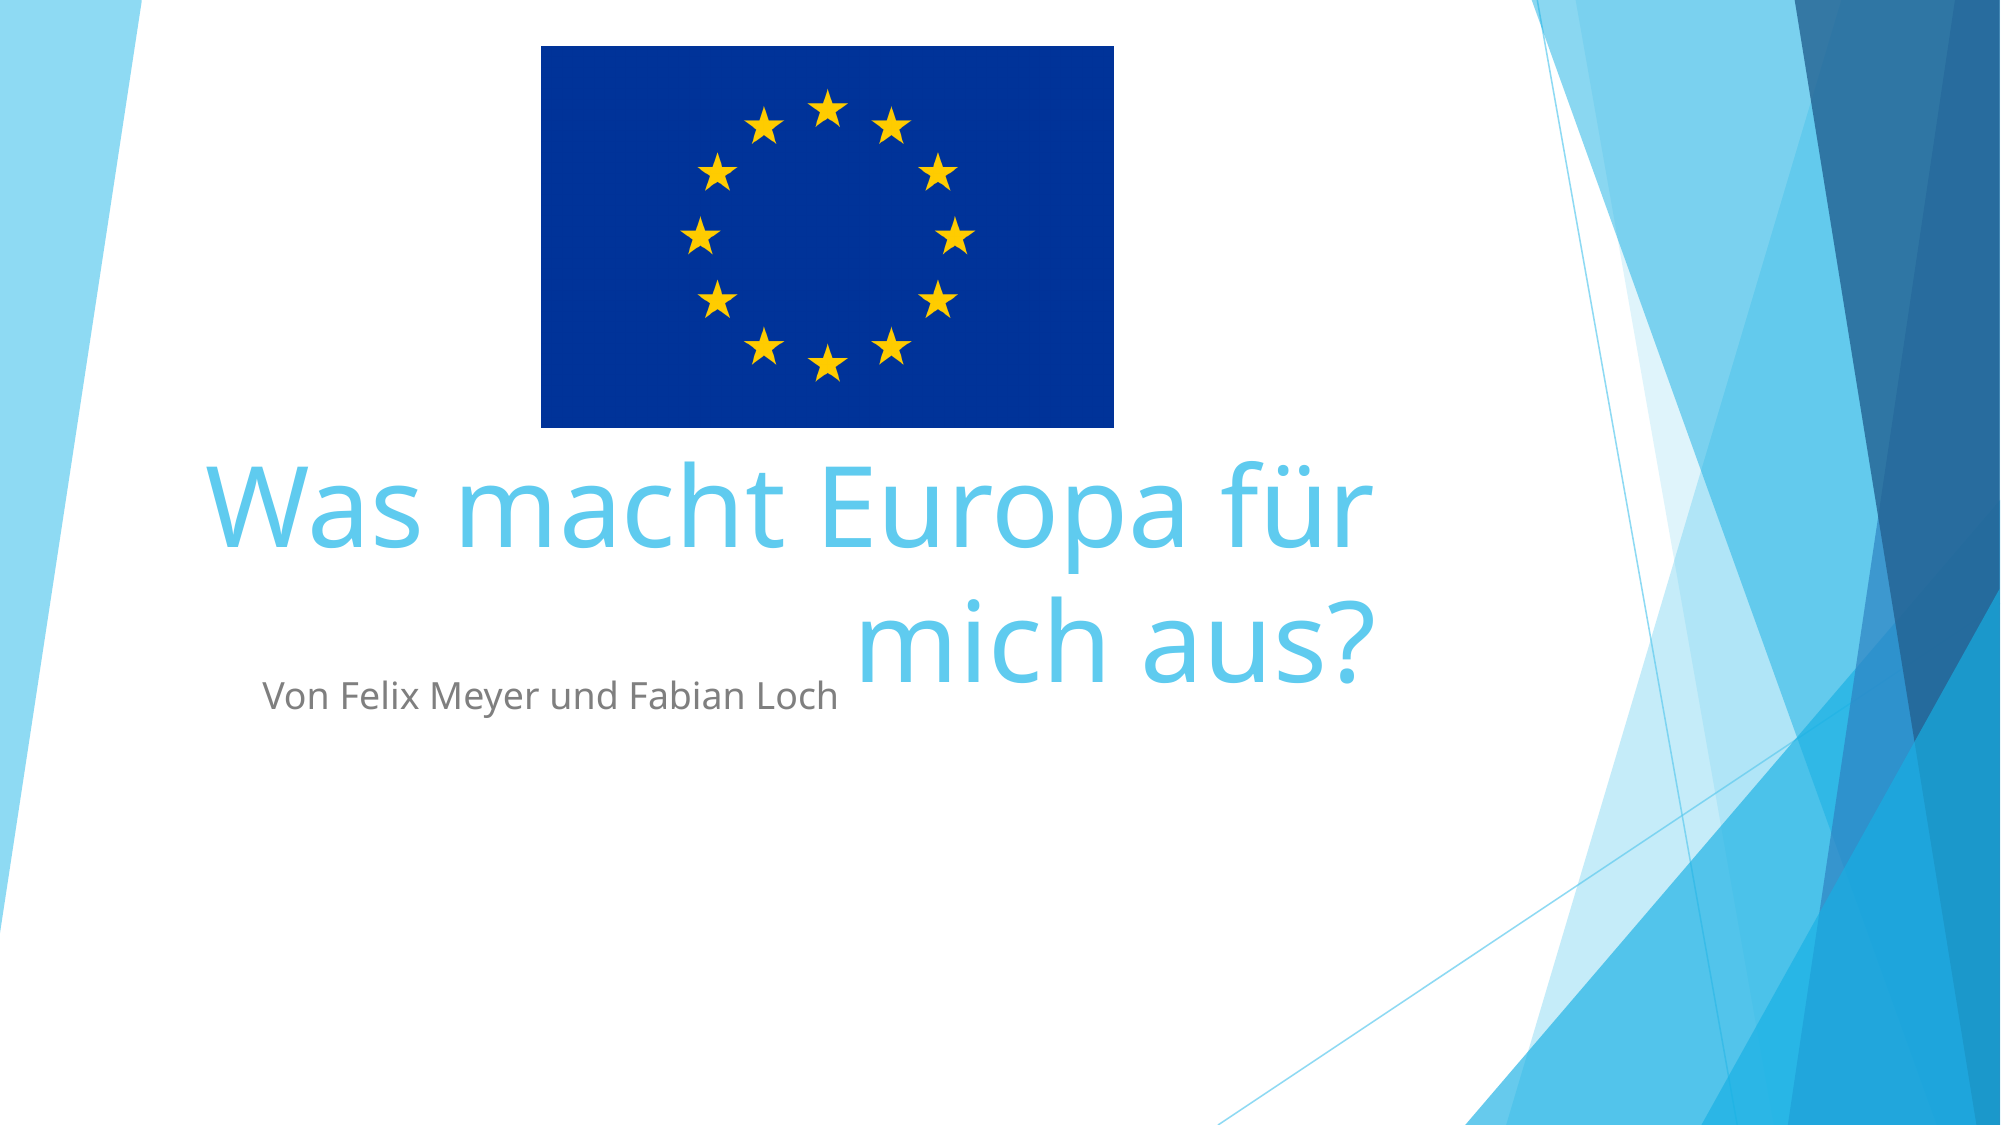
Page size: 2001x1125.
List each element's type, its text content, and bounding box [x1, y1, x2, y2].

title Was macht Europa für mich aus? [190, 427, 1465, 698]
picture [541, 46, 1114, 428]
subtitle Von Felix Meyer und Fabian Loch [247, 664, 1522, 845]
